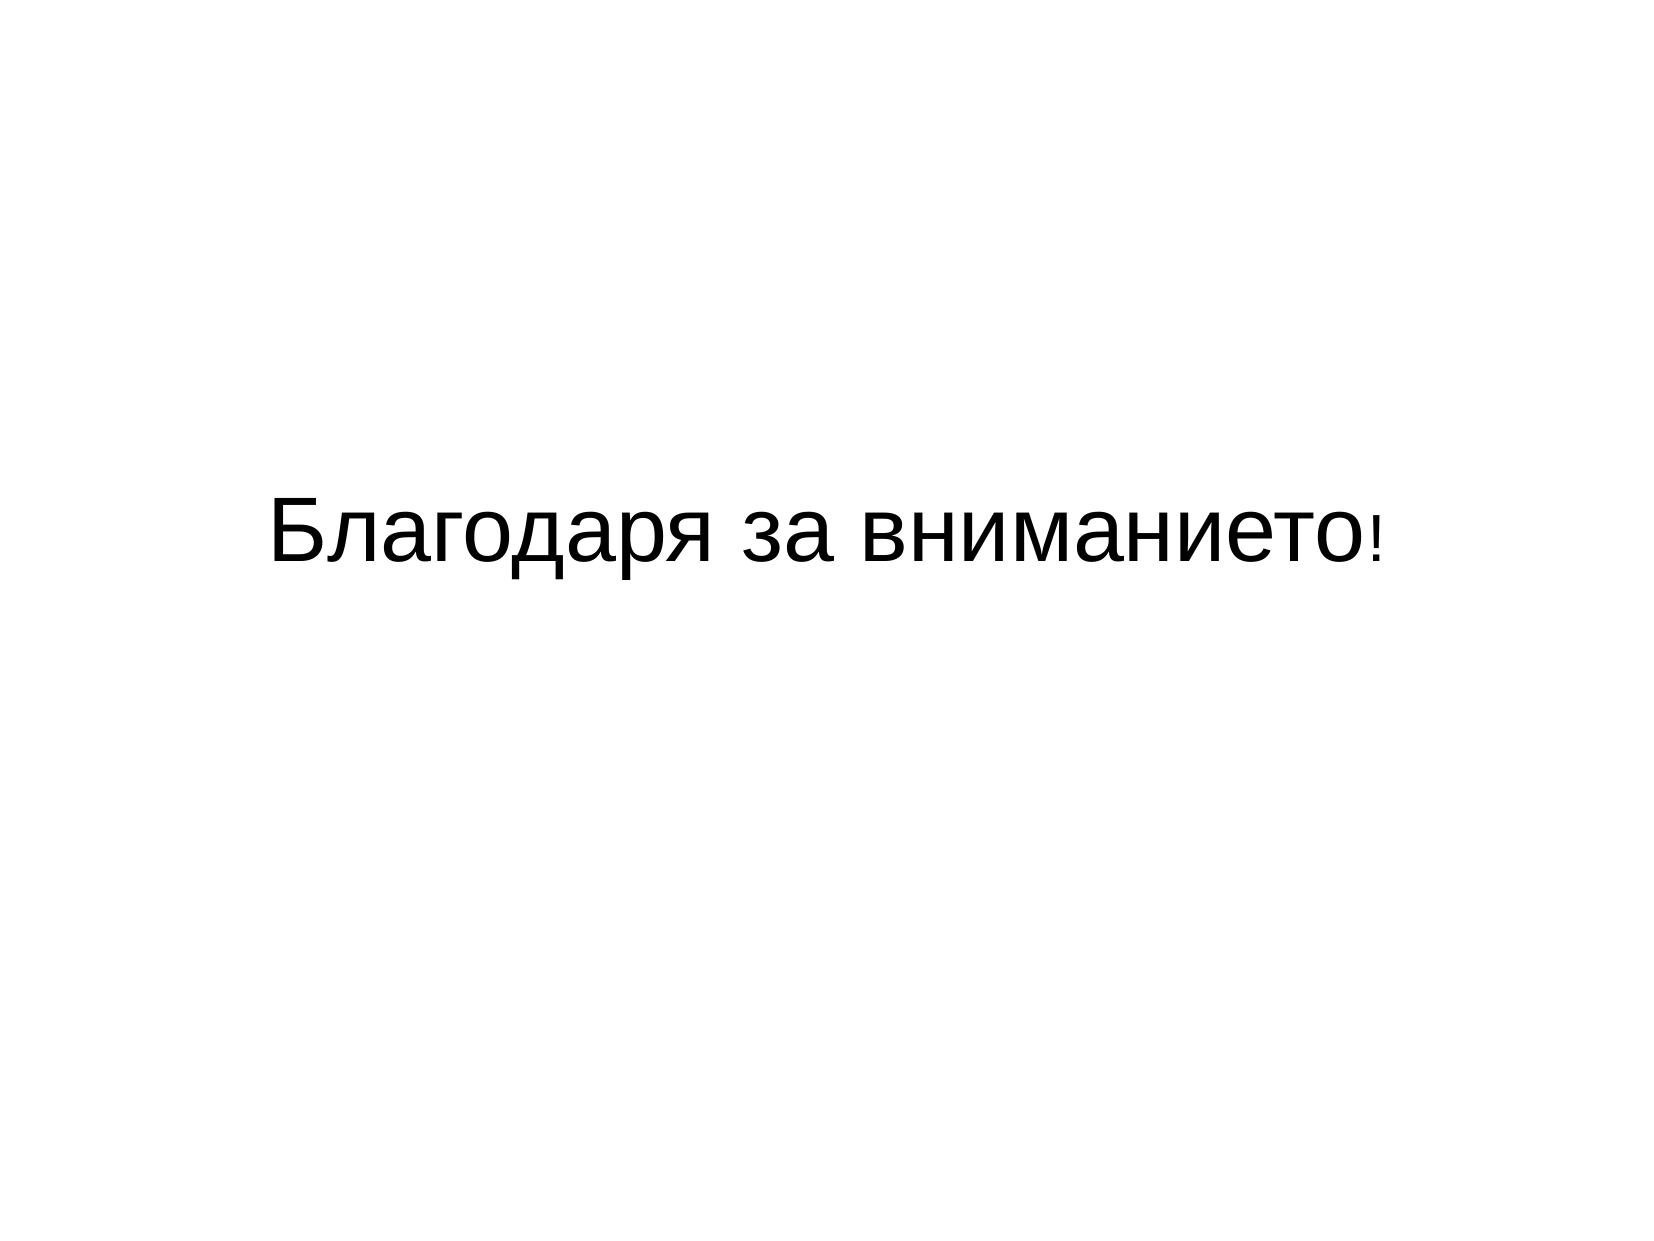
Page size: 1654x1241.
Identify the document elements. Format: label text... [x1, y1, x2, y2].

subtitle Благодаря за вниманието! [82, 49, 1571, 1010]
